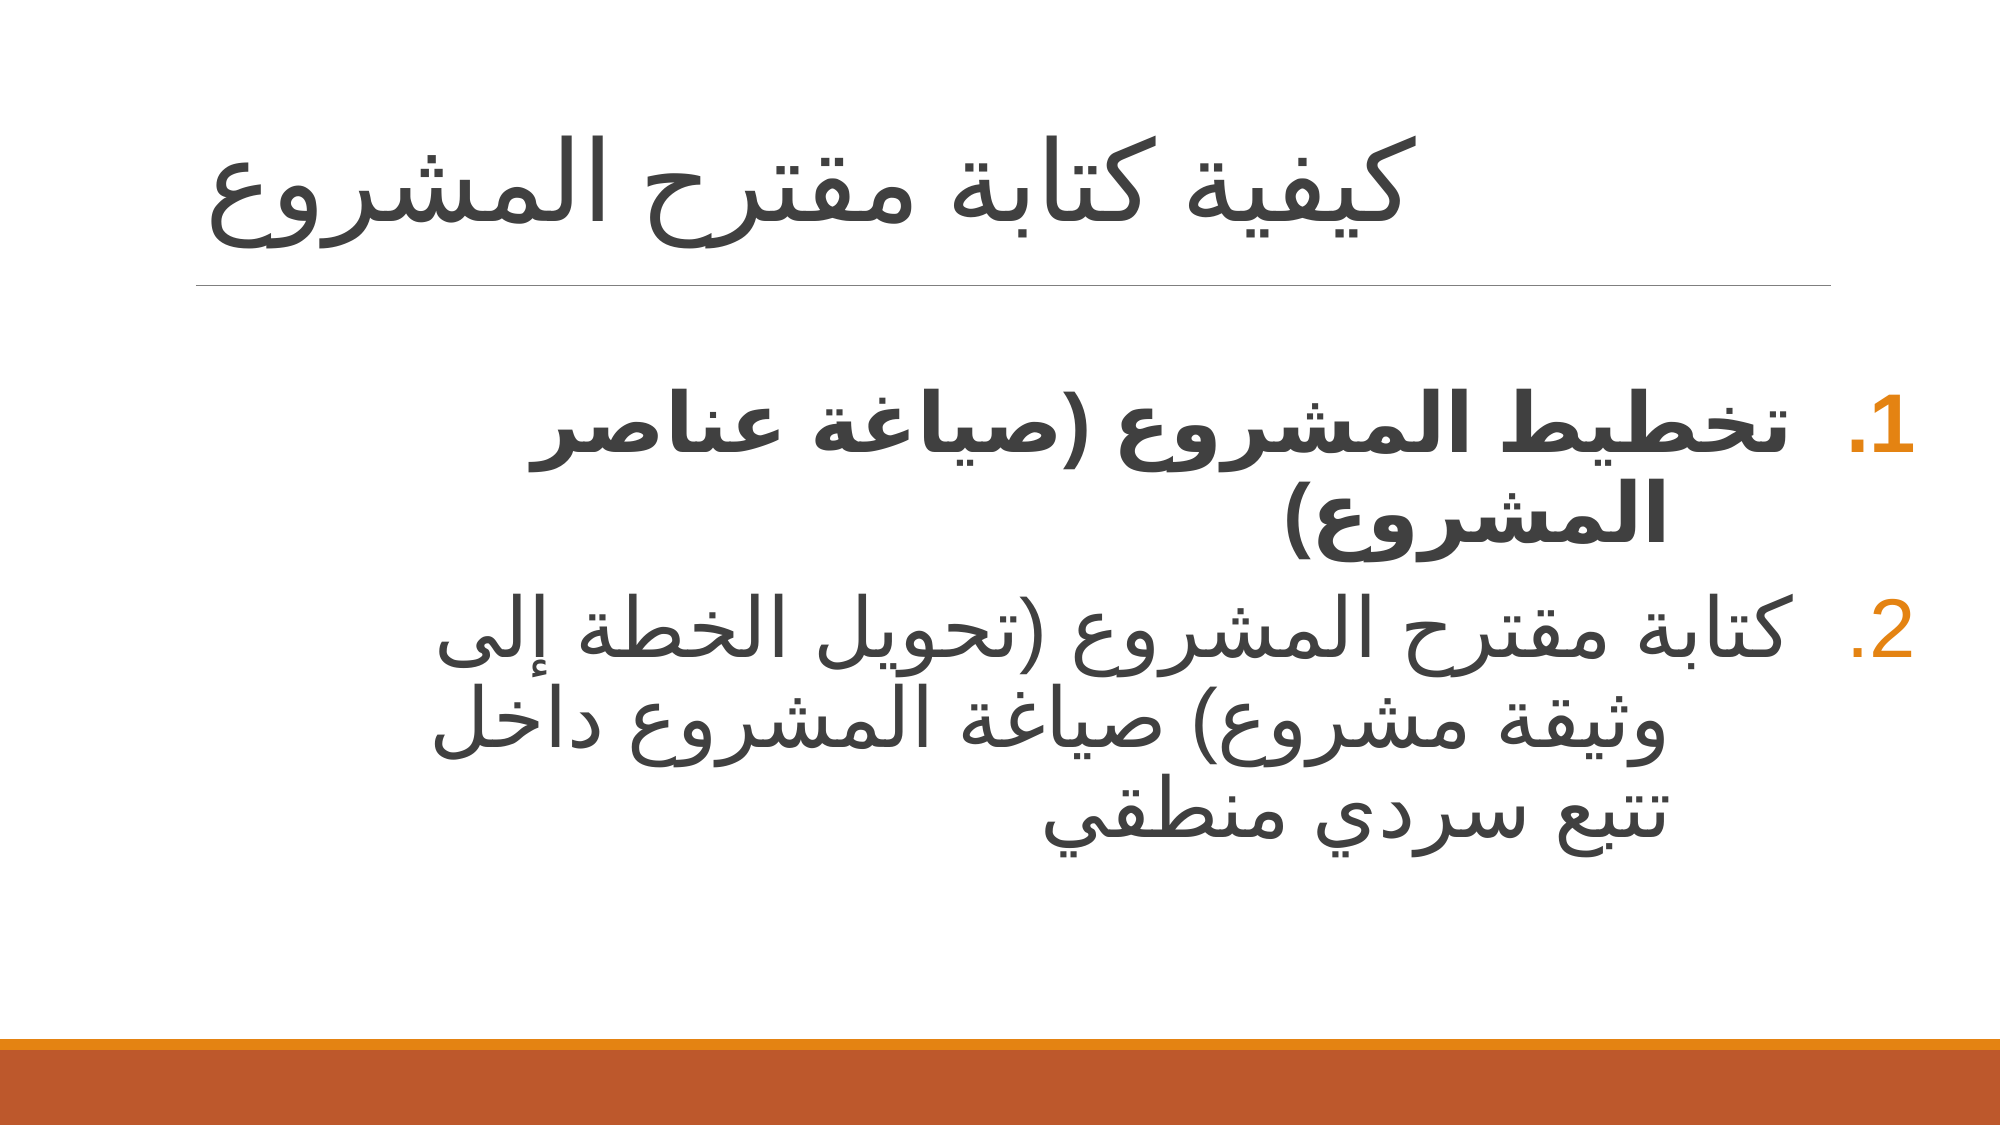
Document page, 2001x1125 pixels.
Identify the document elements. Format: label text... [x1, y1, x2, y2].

title كيفية كتابة مقترح المشروع [190, 34, 1916, 252]
list تخطيط المشروع (صياغة عناصر المشروع) كتابة مقترح المشروع (تحويل الخطة إلى وثيقة مشروع) صياغة المشروع داخل تتبع سردي منطقي [297, 373, 1916, 955]
